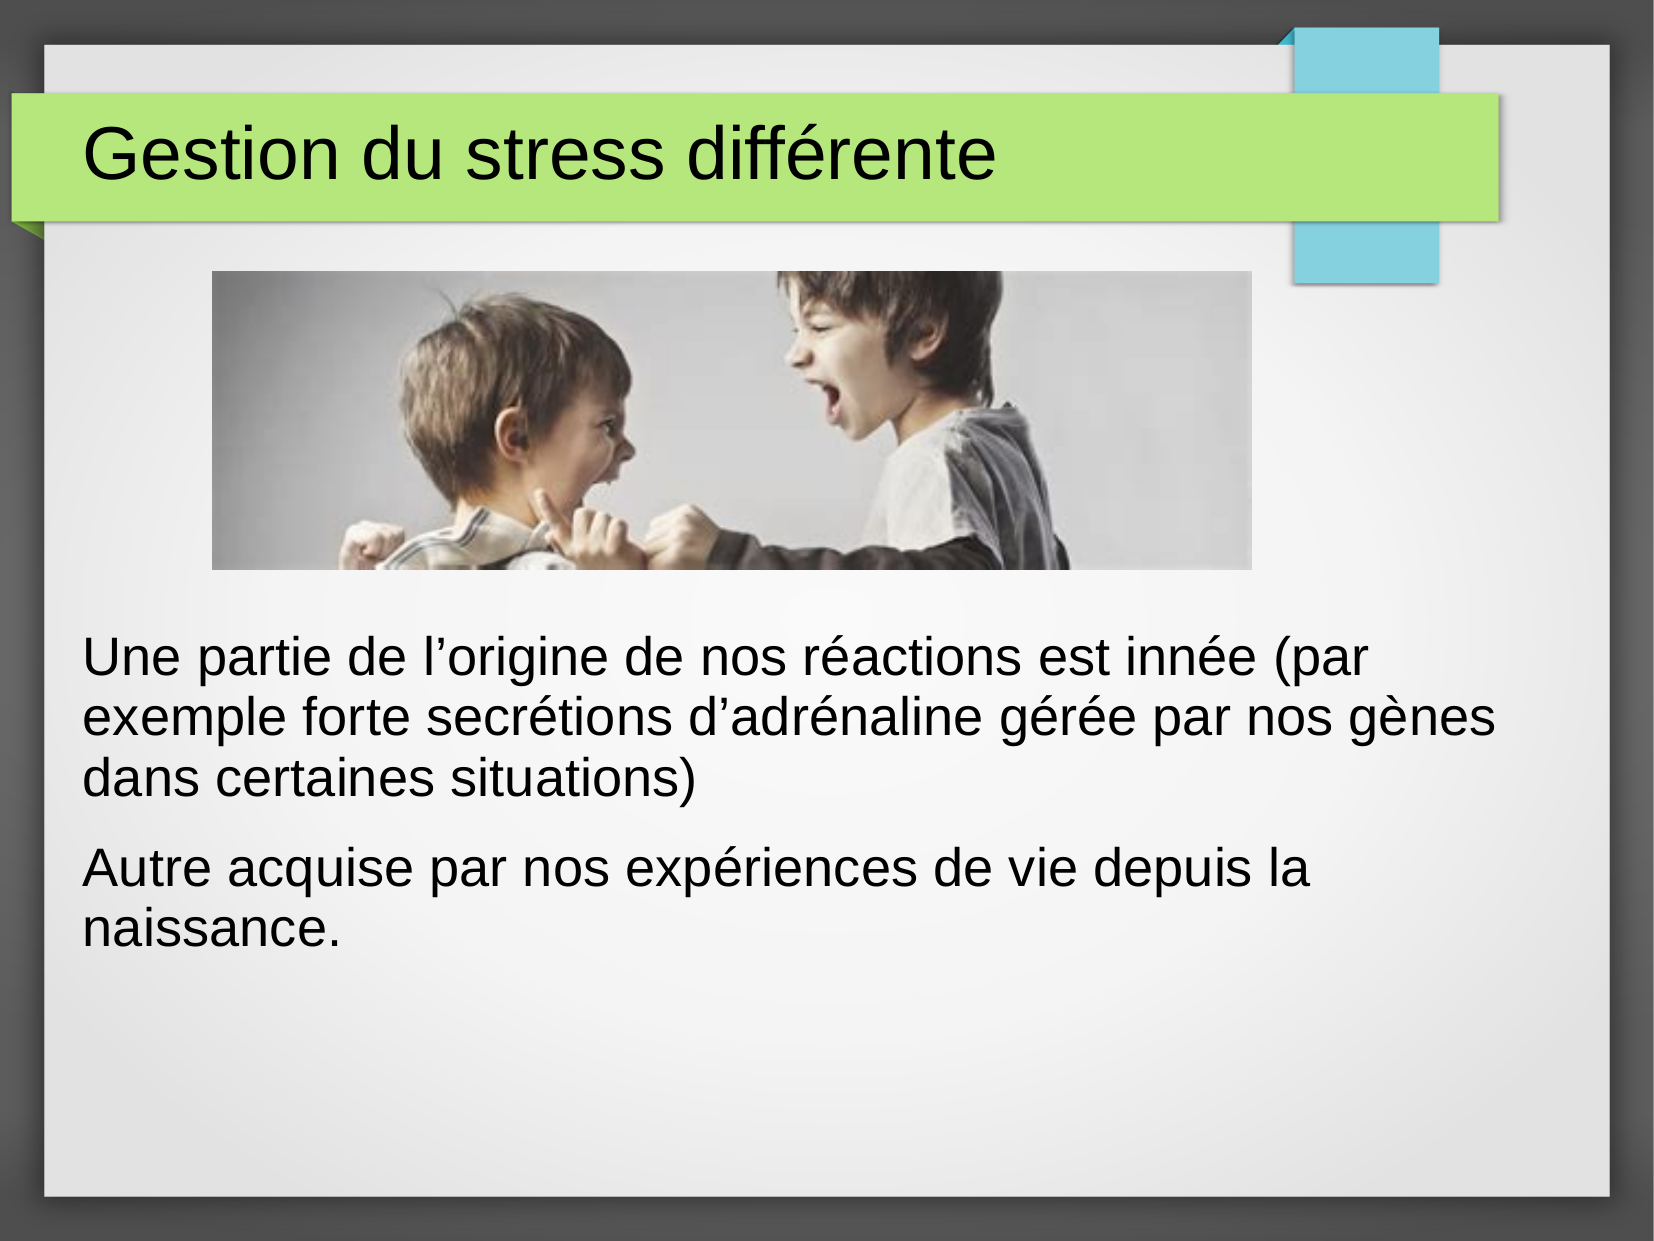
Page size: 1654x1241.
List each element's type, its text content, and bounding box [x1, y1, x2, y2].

picture [0, 0, 1654, 1241]
title Gestion du stress différente [82, 94, 1264, 213]
list Une partie de l’origine de nos réactions est innée (par exemple forte secrétions d’adrénaline gérée par nos gènes dans certaines situations) Autre acquise par nos expériences de vie depuis la naissance. [82, 625, 1501, 1015]
